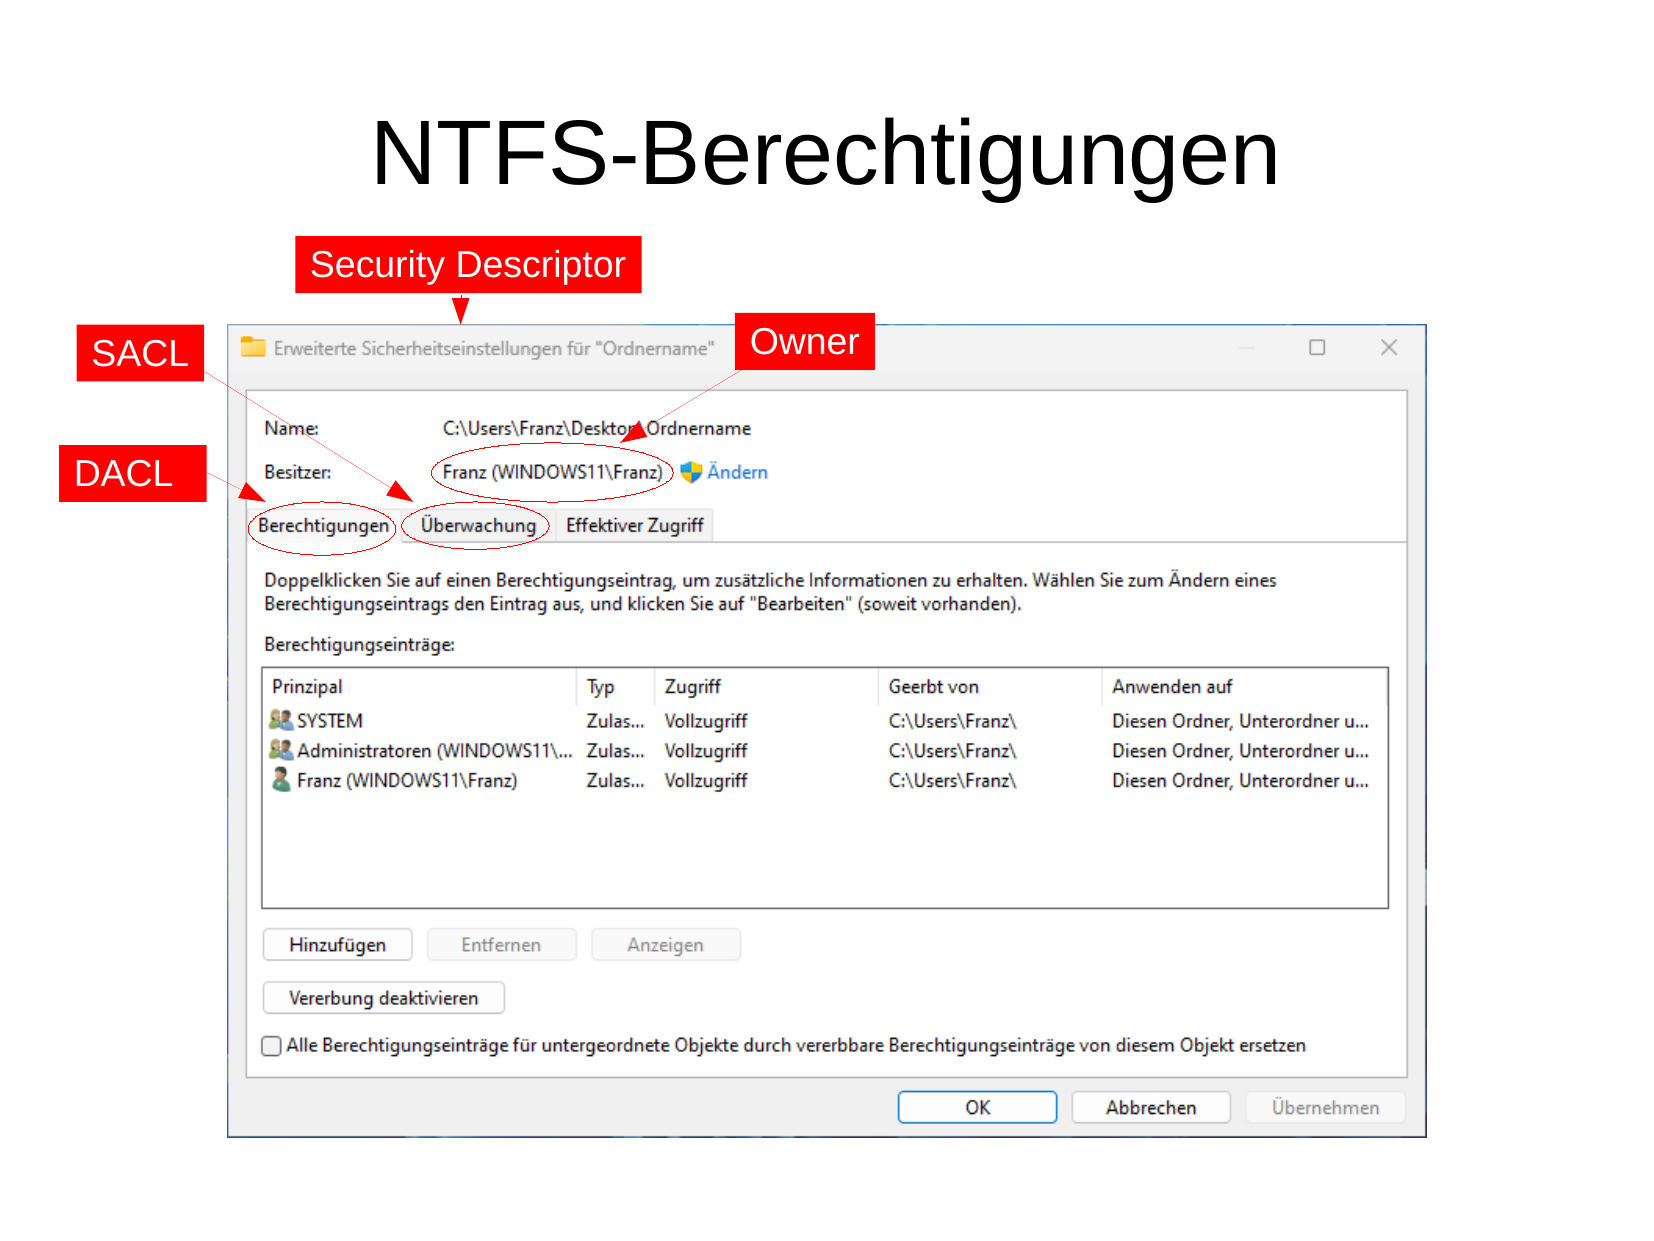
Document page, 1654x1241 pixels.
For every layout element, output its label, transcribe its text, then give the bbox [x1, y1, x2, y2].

text_box DACL [59, 445, 207, 502]
text_box SACL [76, 324, 205, 382]
picture [227, 324, 1427, 1138]
text_box Security Descriptor [295, 236, 642, 294]
title NTFS-Berechtigungen [82, 56, 1571, 250]
text_box Owner [734, 312, 875, 370]
